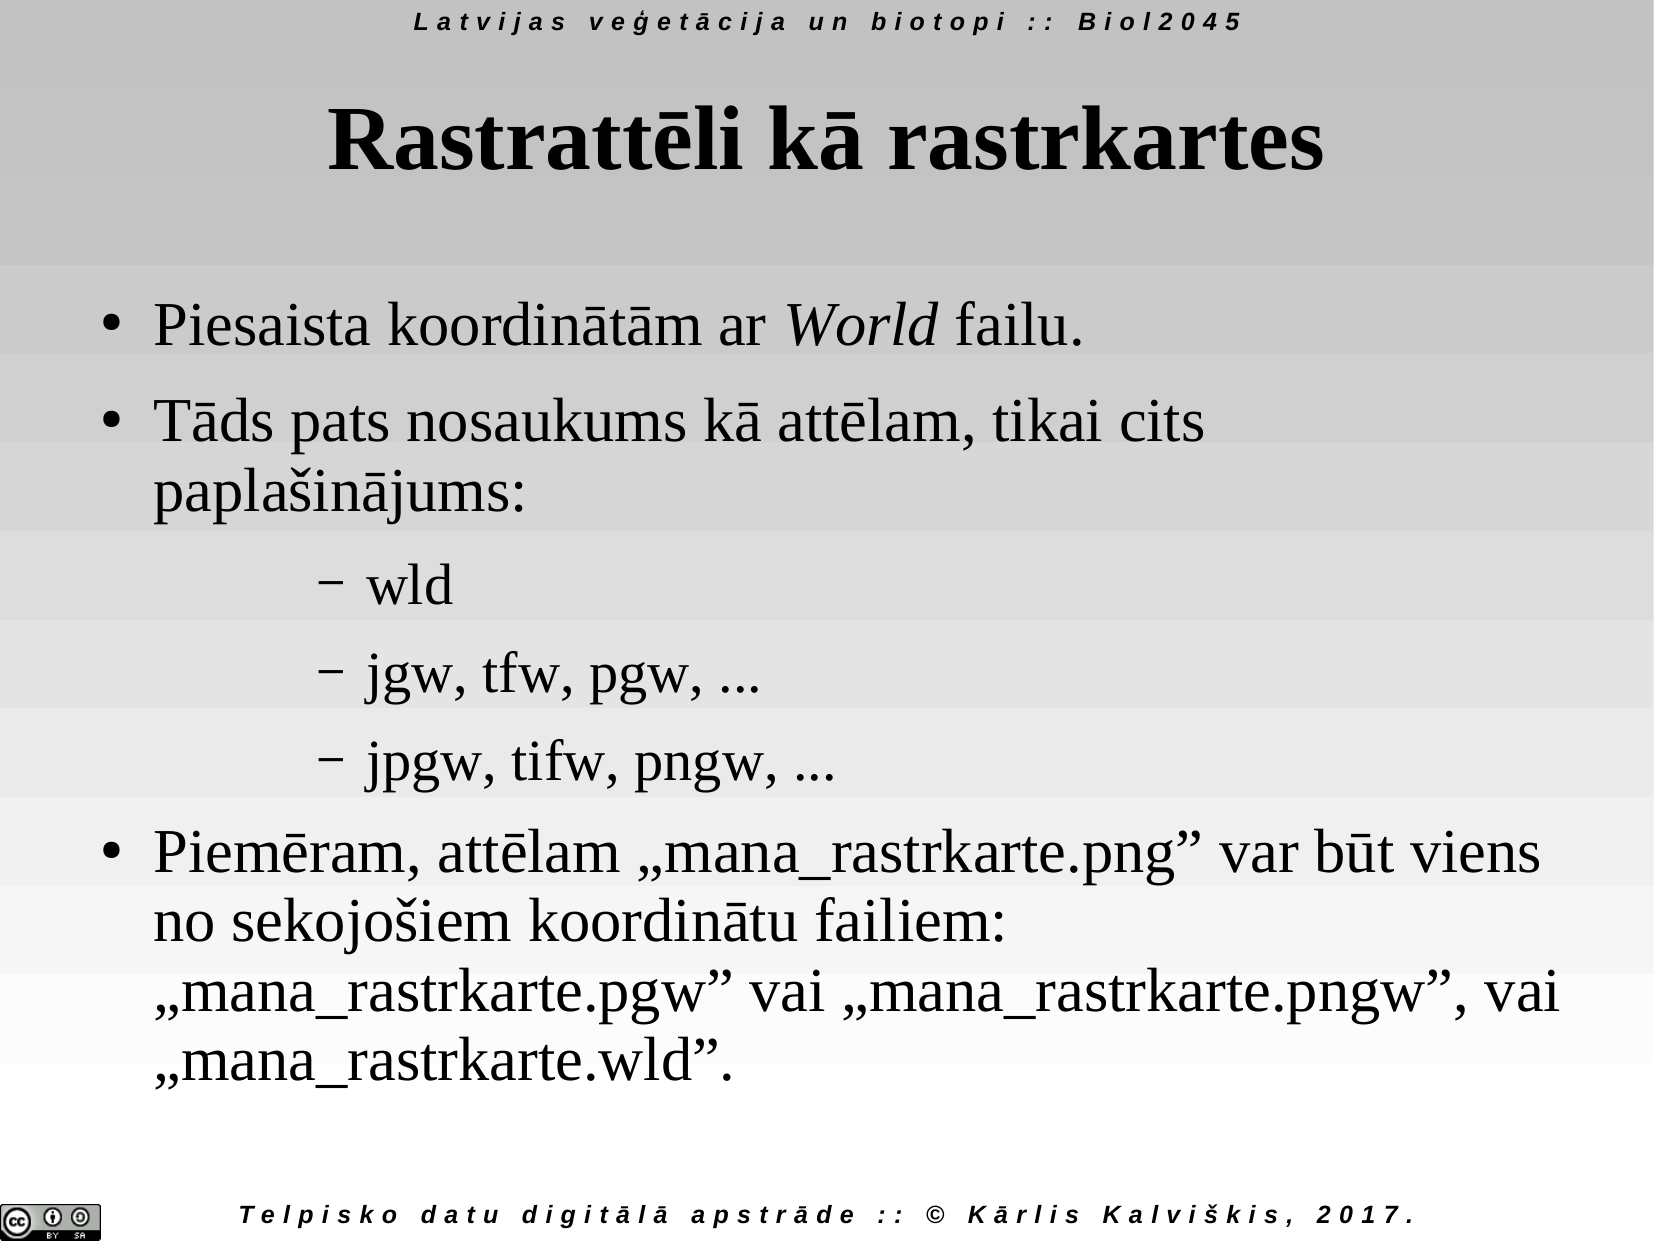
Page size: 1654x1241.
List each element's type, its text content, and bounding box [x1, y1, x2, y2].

list Piesaista koordinātām ar World failu. Tāds pats nosaukums kā attēlam, tikai cits paplašinājums: wld jgw, tfw, pgw, ... jpgw, tifw, pngw, ... Piemēram, attēlam „mana_rastrkarte.png” var būt viens no sekojošiem koordinātu failiem: „mana_rastrkarte.pgw” vai „mana_rastrkarte.pngw”, vai „mana_rastrkarte.wld”. [82, 289, 1571, 1098]
picture [0, 0, 1654, 1241]
title Rastrattēli kā rastrkartes [29, 43, 1625, 234]
